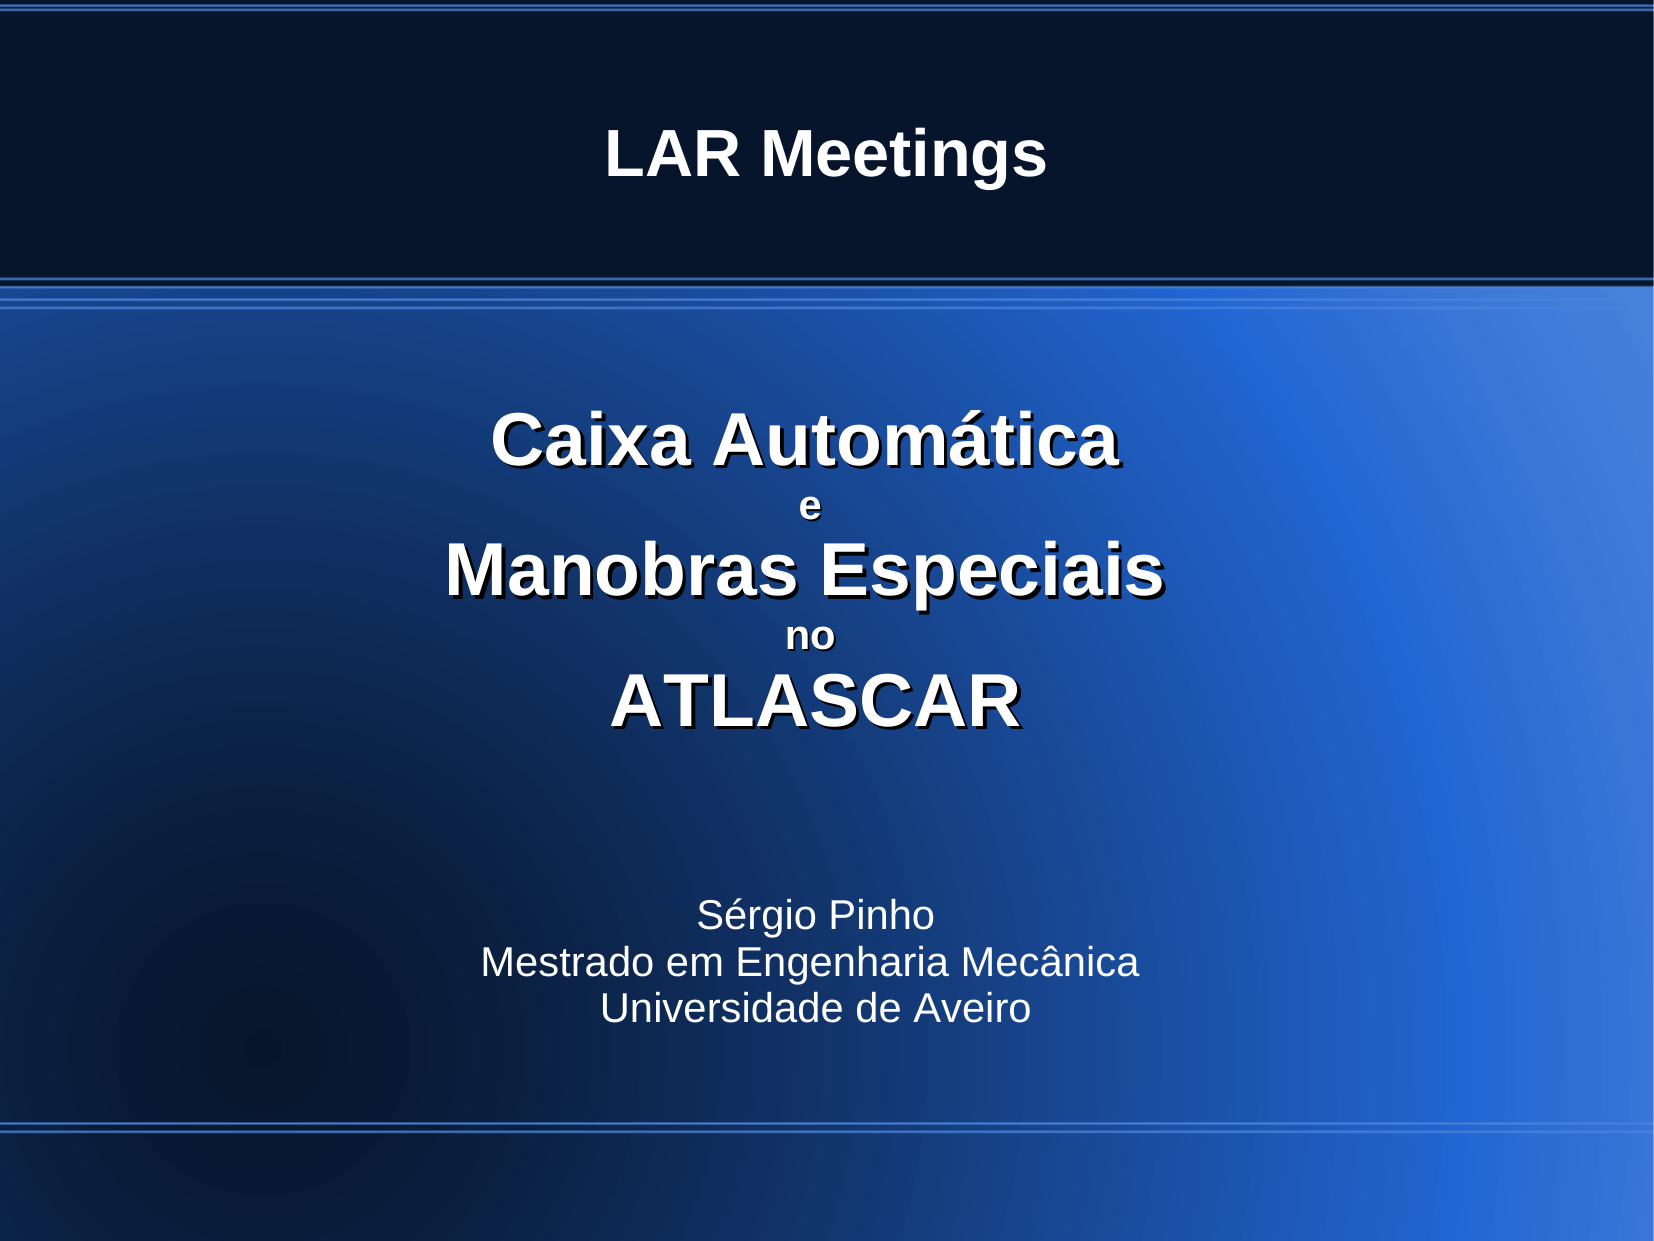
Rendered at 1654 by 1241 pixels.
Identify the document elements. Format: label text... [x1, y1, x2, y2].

picture [0, 0, 1654, 1241]
title LAR Meetings [82, 49, 1571, 257]
subtitle Caixa Automática e Manobras Especiais no ATLASCAR Sérgio Pinho Mestrado em Engenharia Mecânica Universidade de Aveiro [71, 375, 1561, 1171]
